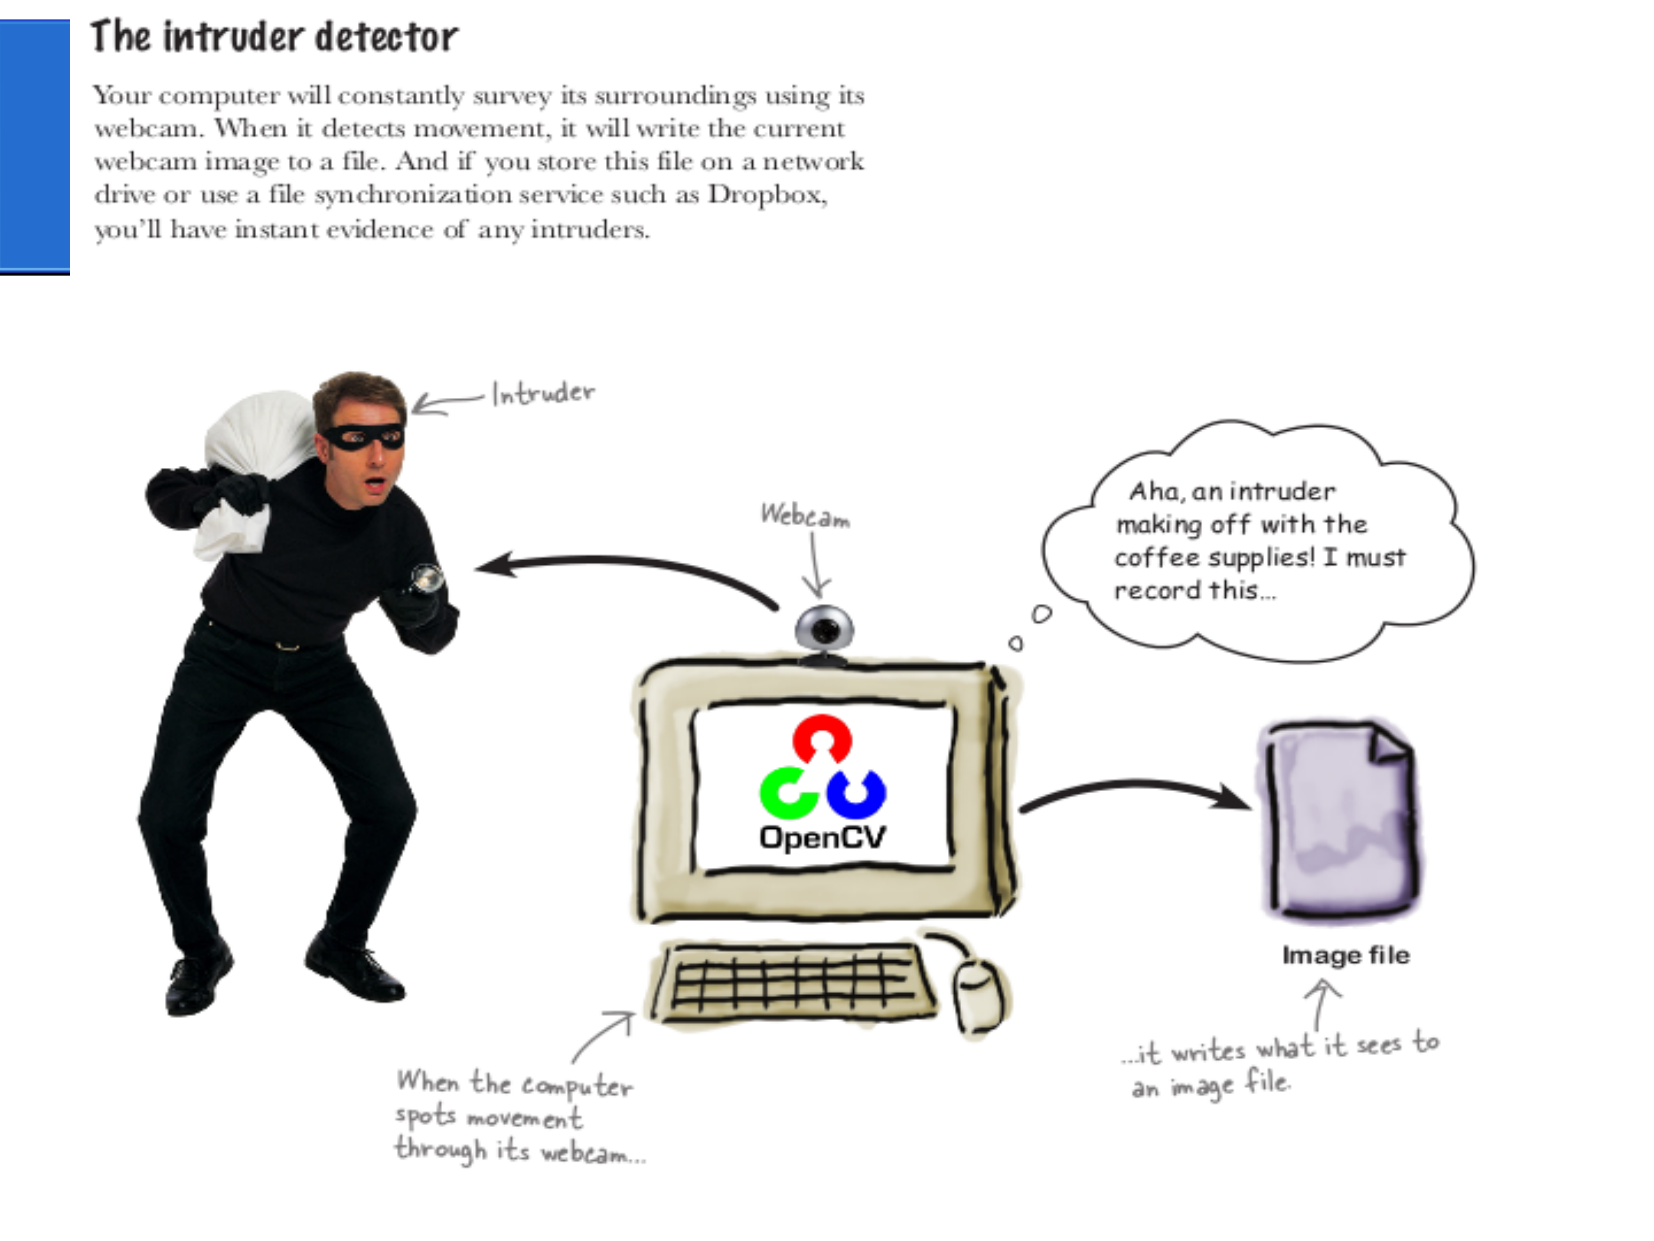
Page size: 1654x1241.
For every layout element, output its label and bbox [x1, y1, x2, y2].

picture [70, 0, 1512, 1193]
